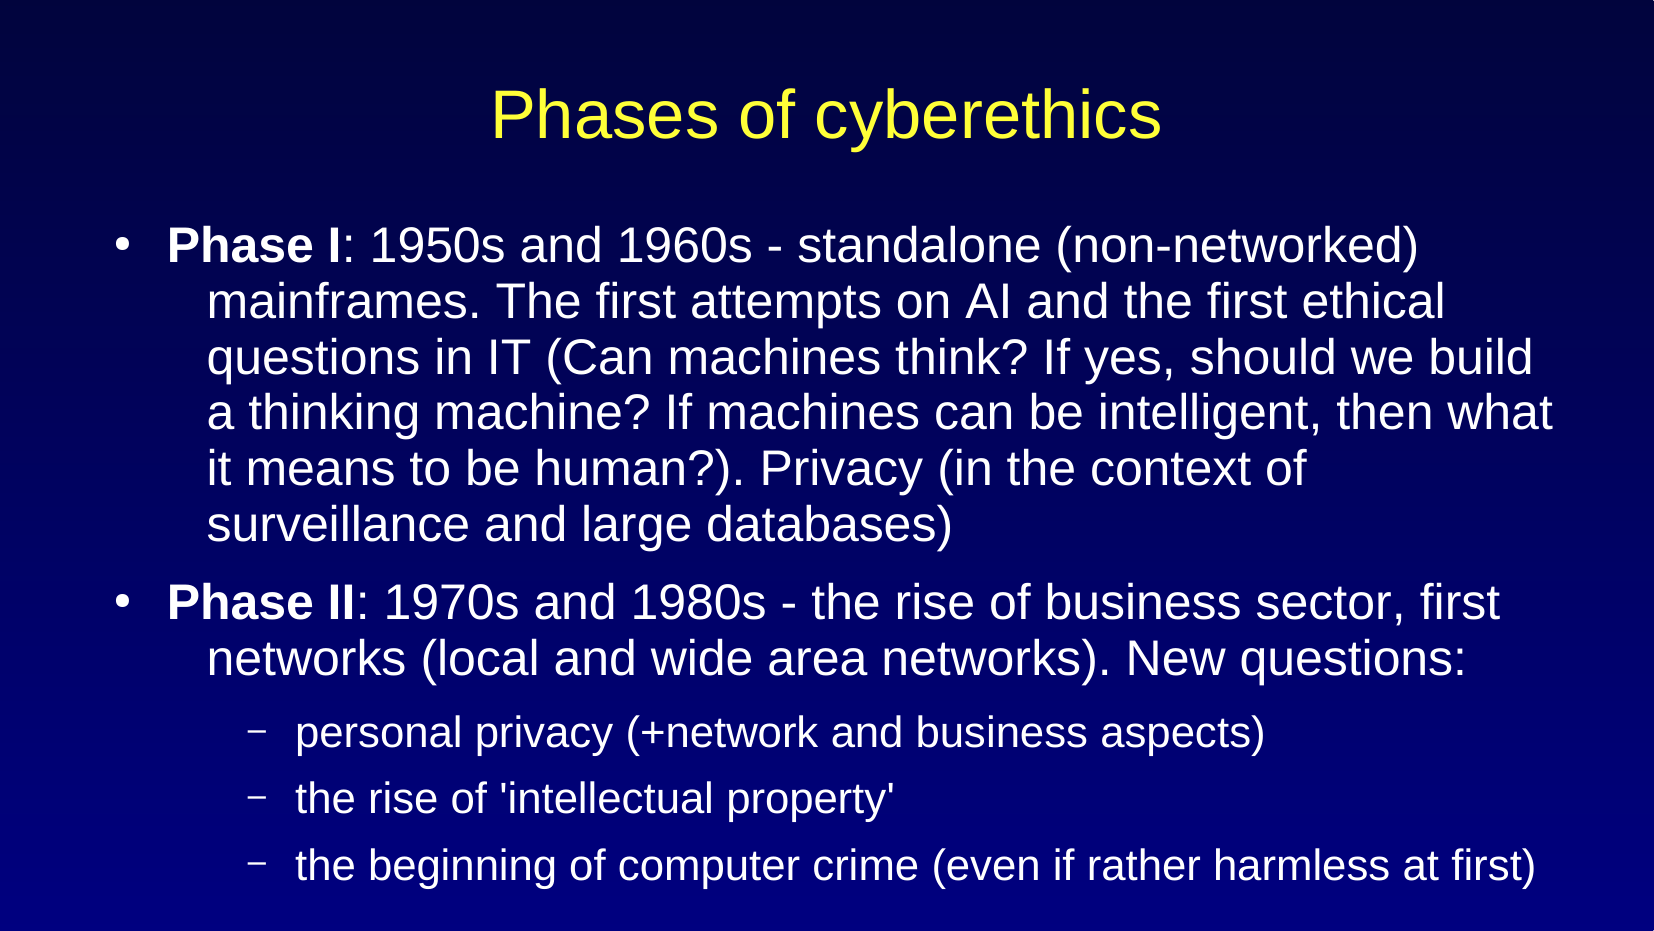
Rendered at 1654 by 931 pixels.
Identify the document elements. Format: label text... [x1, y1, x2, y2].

title Phases of cyberethics [82, 37, 1571, 193]
list Phase I: 1950s and 1960s - standalone (non-networked) mainframes. The first attempts on AI and the first ethical questions in IT (Can machines think? If yes, should we build a thinking machine? If machines can be intelligent, then what it means to be human?). Privacy (in the context of surveillance and large databases) Phase II: 1970s and 1980s - the rise of business sector, first networks (local and wide area networks). New questions: personal privacy (+network and business aspects) the rise of 'intellectual property' the beginning of computer crime (even if rather harmless at first) [82, 217, 1571, 890]
